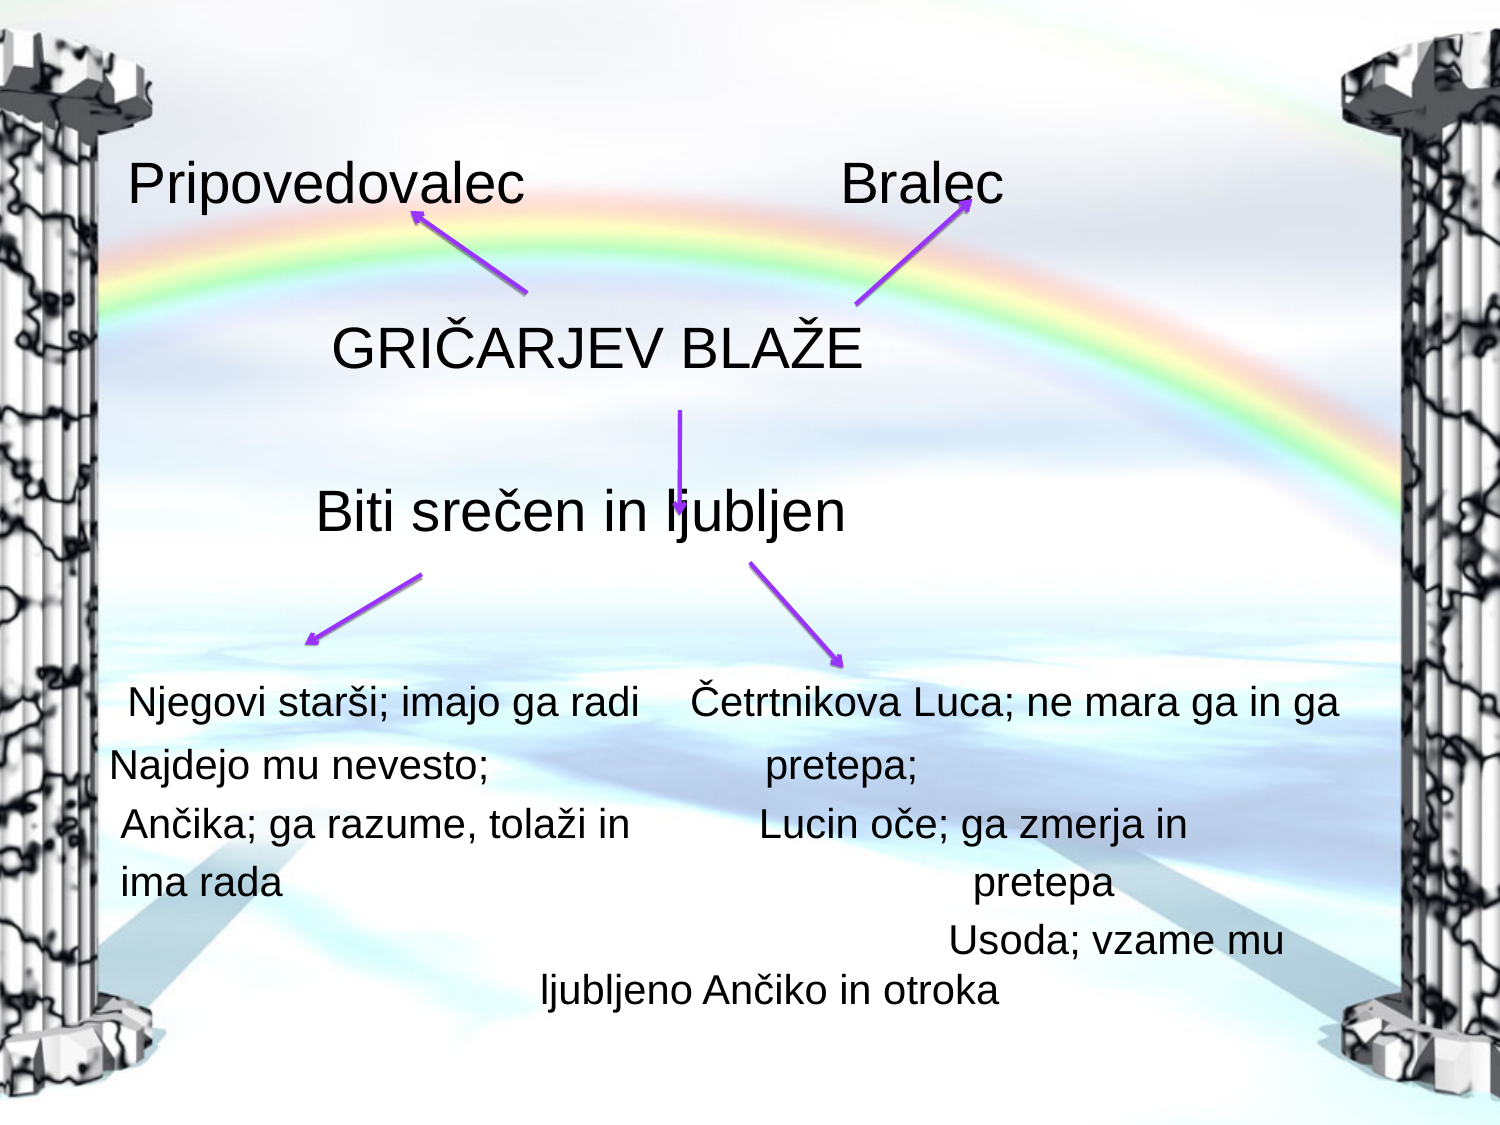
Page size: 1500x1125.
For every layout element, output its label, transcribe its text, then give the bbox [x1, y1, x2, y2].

picture [0, 0, 1500, 1125]
list Pripovedovalec Bralec GRIČARJEV BLAŽE Biti srečen in ljubljen Njegovi starši; imajo ga radi Četrtnikova Luca; ne mara ga in ga Najdejo mu nevesto; pretepa; Ančika; ga razume, tolaži in Lucin oče; ga zmerja in ima rada pretepa Usoda; vzame mu ljubljeno Ančiko in otroka [93, 128, 1444, 1102]
